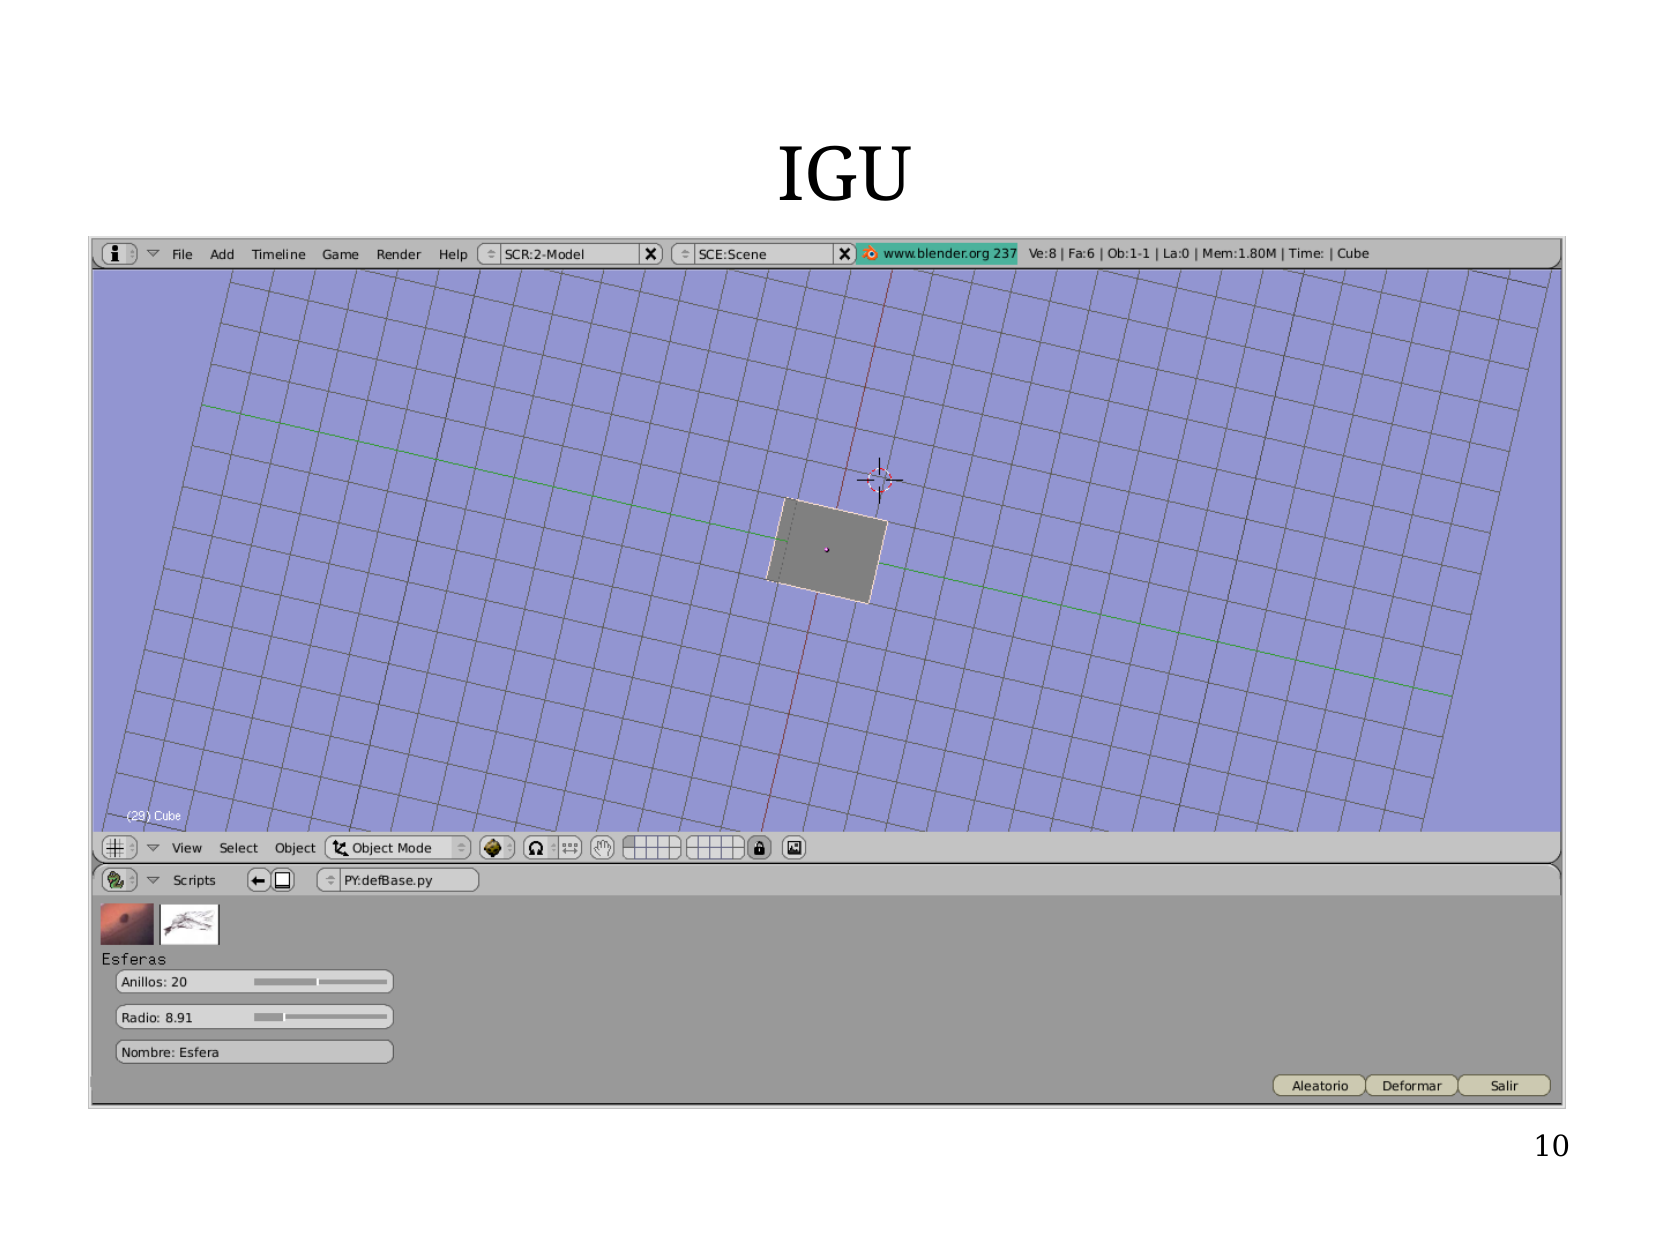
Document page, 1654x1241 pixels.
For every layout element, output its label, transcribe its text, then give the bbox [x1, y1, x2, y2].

picture [88, 236, 1566, 1109]
title IGU [82, 18, 1571, 288]
